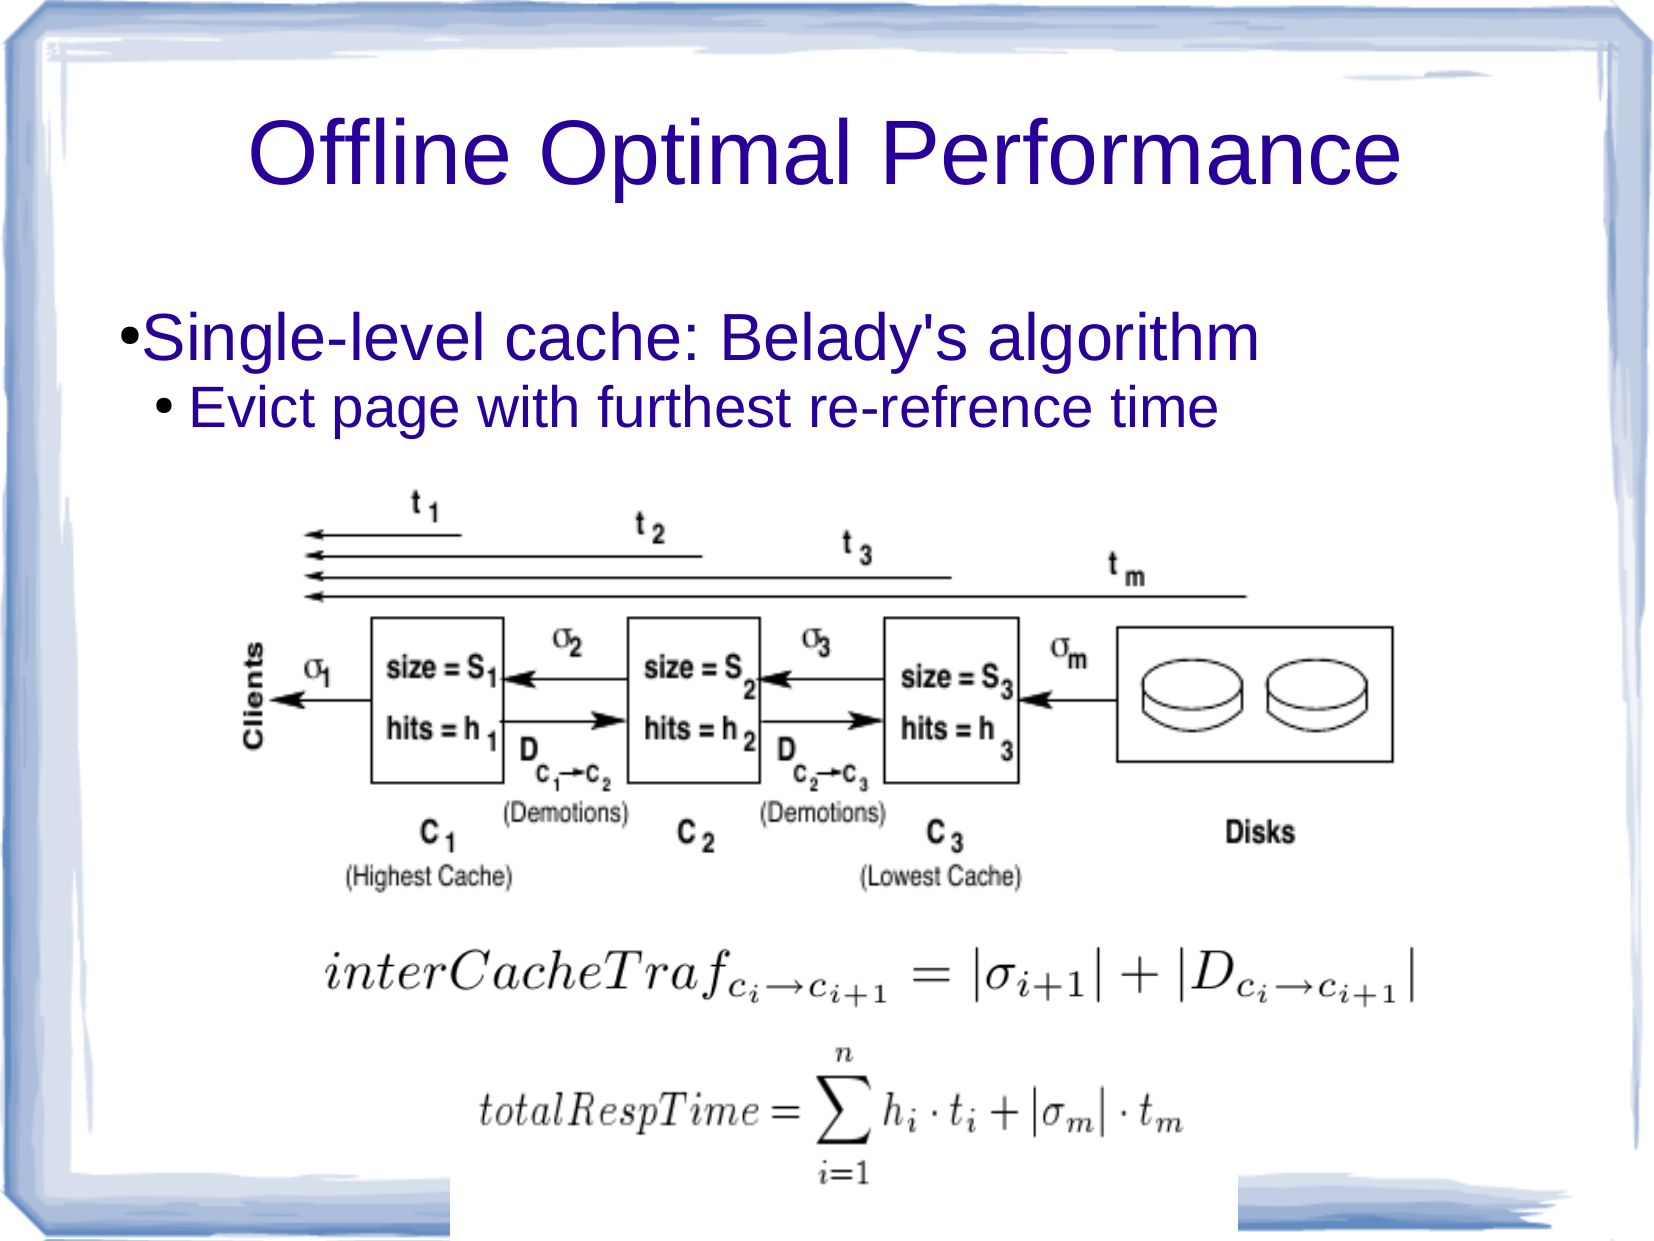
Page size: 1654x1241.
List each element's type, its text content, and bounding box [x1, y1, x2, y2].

title Offline Optimal Performance [82, 56, 1571, 250]
picture [0, 0, 1654, 1241]
subtitle Single-level cache: Belady's algorithm Evict page with furthest re-refrence time [118, 300, 1571, 1136]
